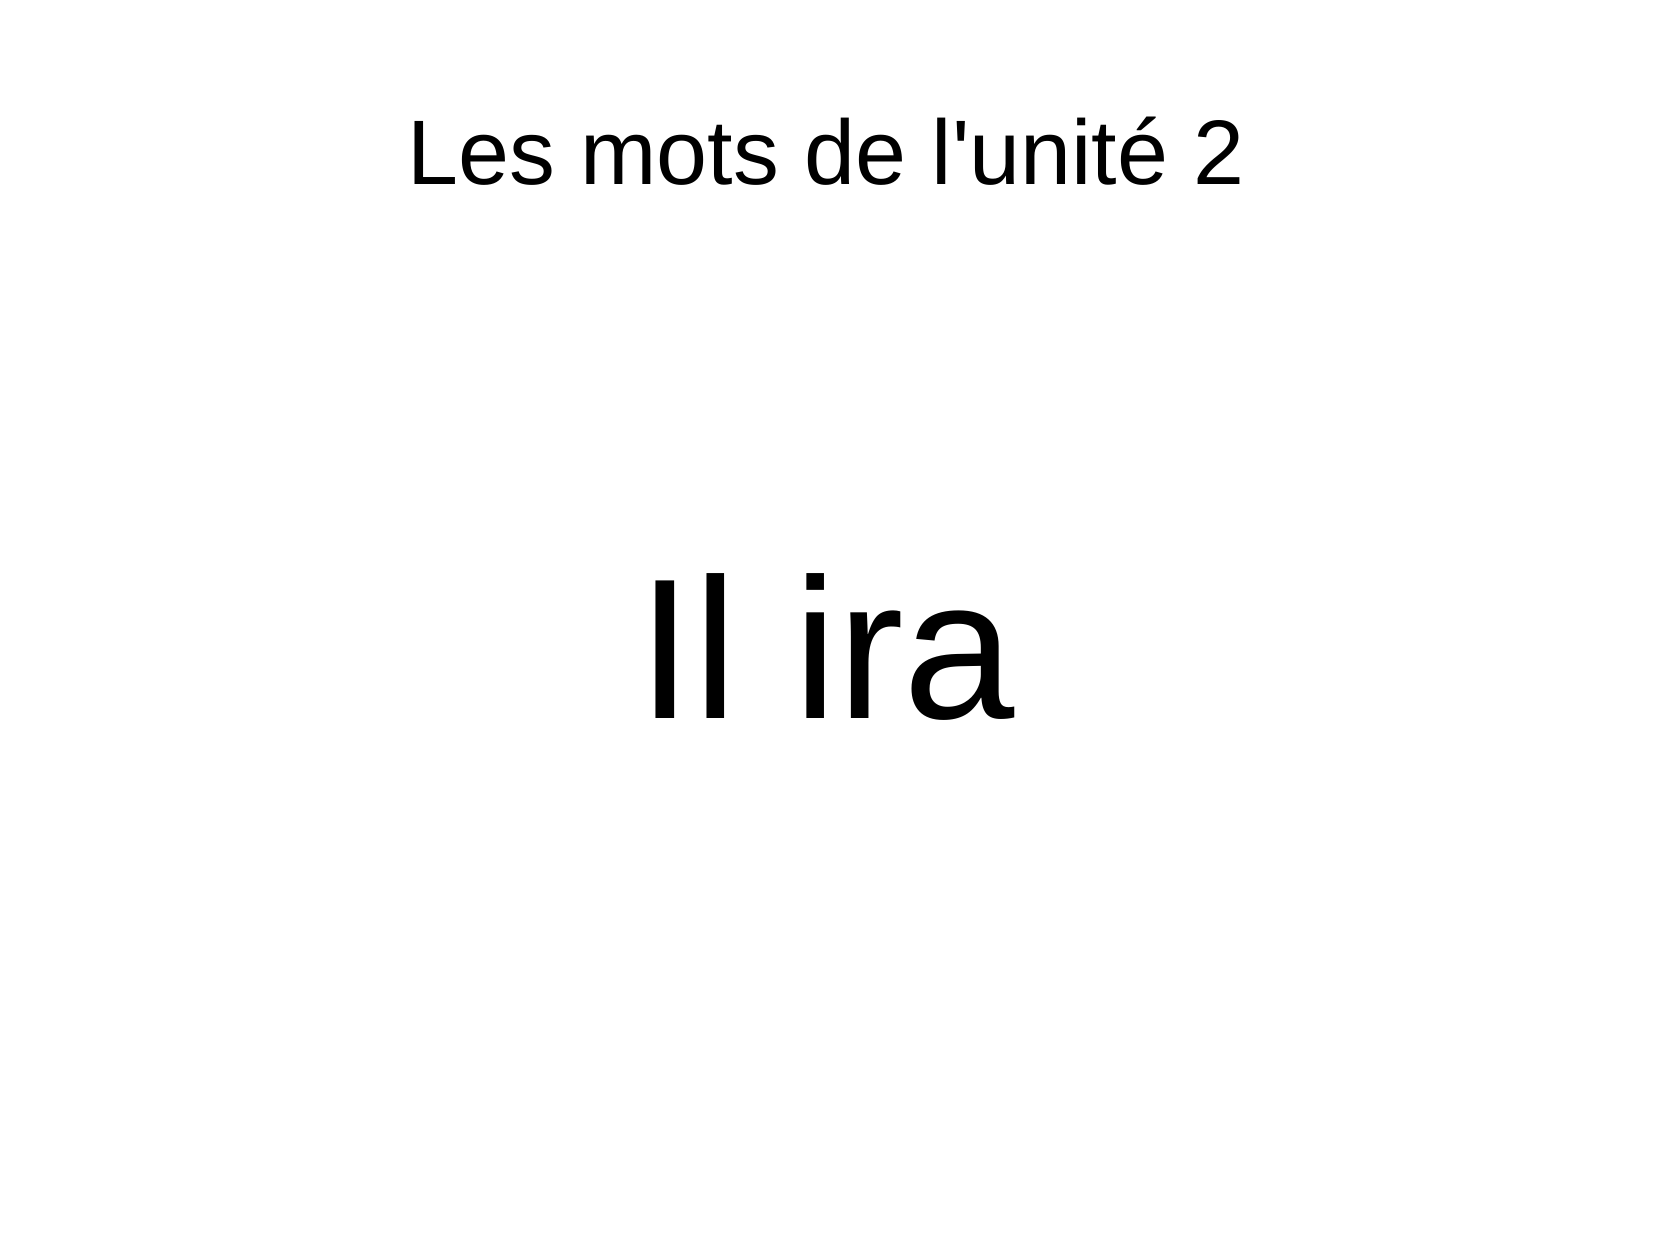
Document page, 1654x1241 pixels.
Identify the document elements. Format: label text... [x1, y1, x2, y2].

title Les mots de l'unité 2 [82, 49, 1571, 257]
subtitle Il ira [82, 290, 1571, 1010]
